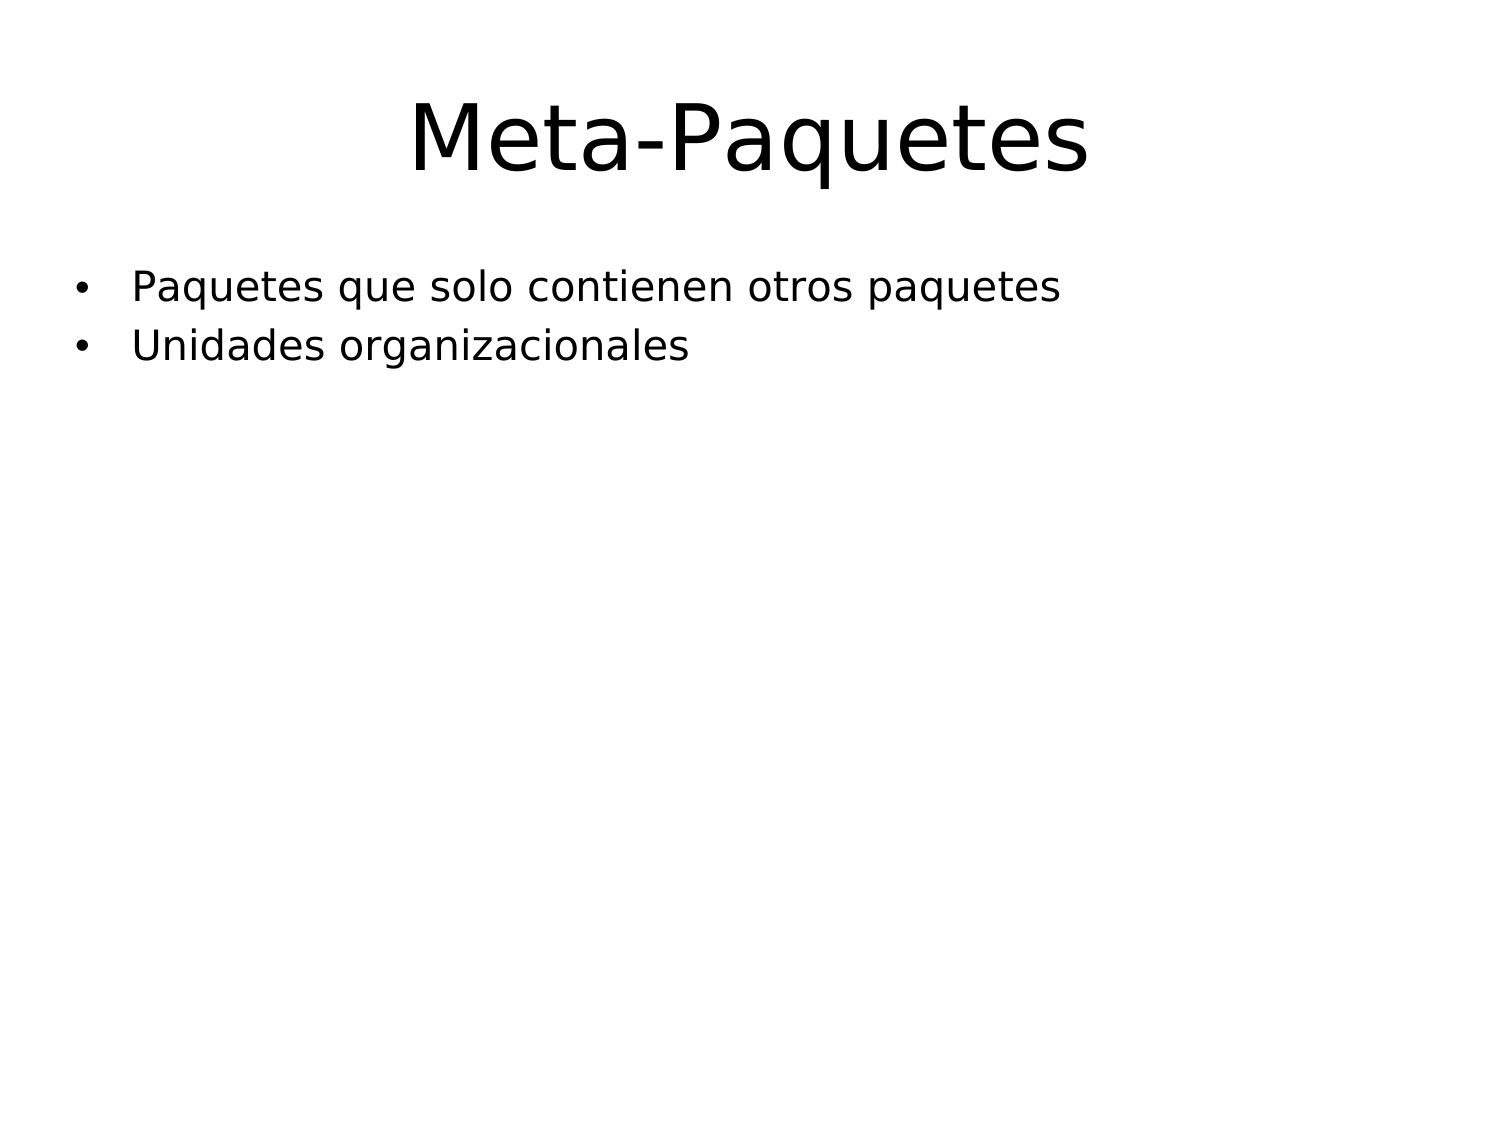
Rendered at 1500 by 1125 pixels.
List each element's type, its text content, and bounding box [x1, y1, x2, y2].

list Paquetes que solo contienen otros paquetes Unidades organizacionales [75, 262, 1425, 916]
title Meta-Paquetes [75, 44, 1425, 233]
